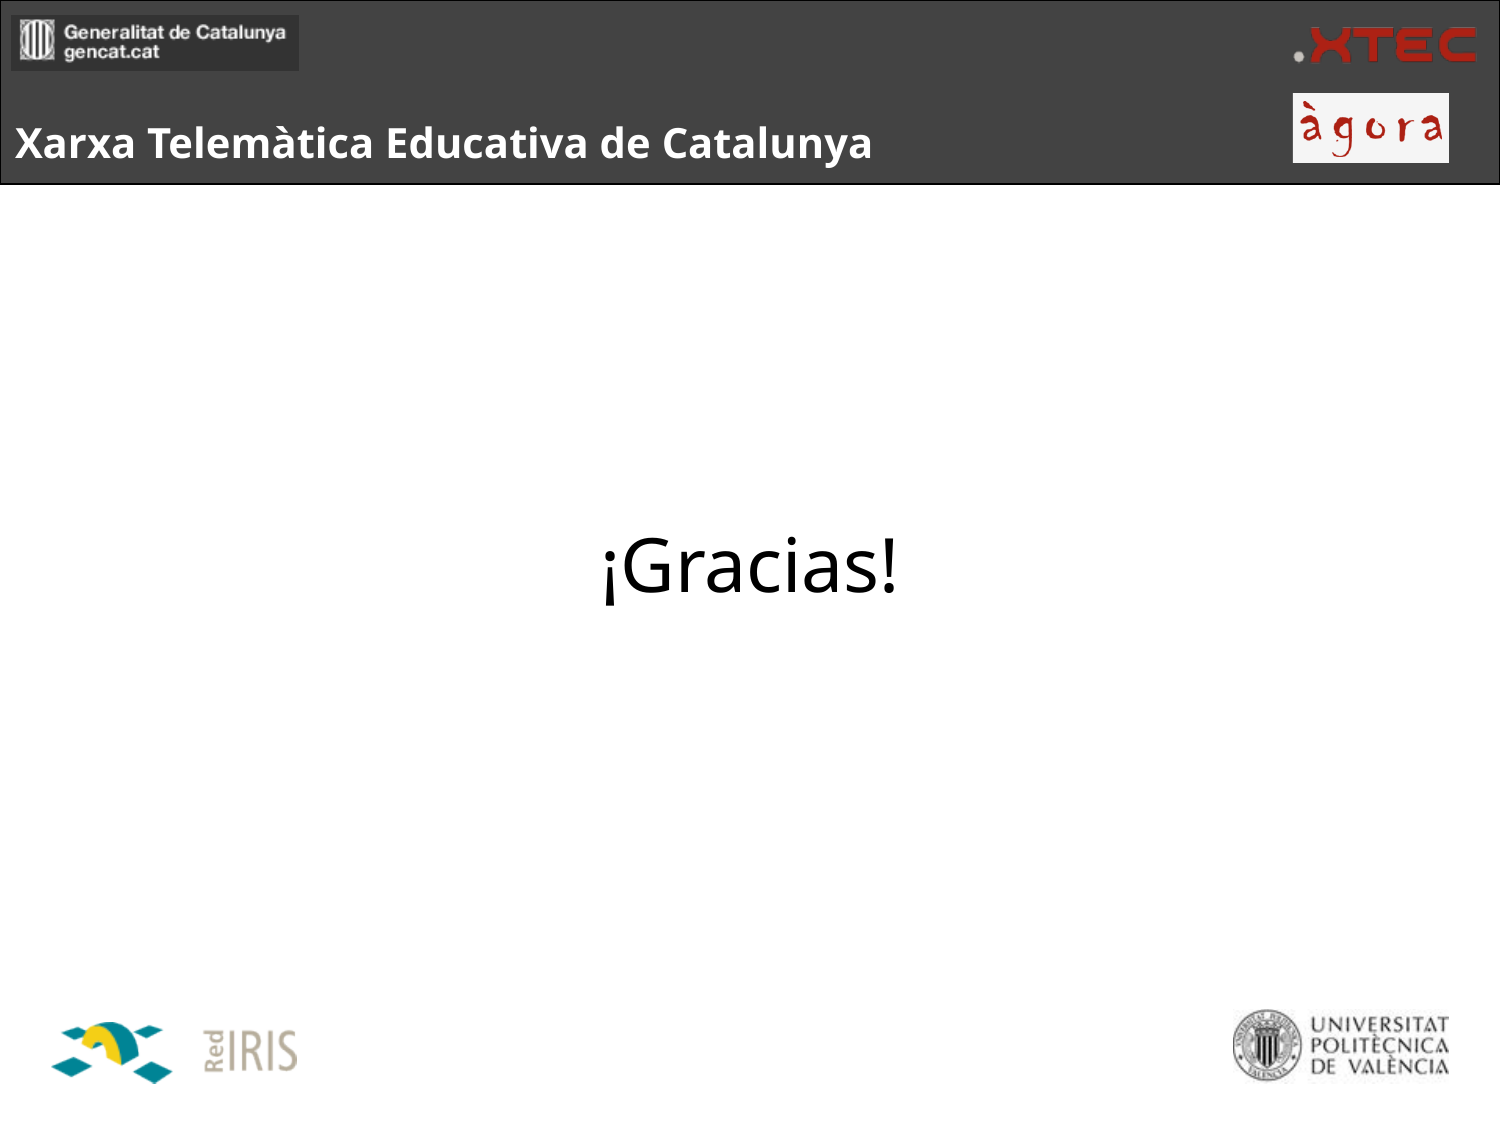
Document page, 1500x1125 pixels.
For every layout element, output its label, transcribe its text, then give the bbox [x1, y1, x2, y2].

title ¡Gracias! [51, 470, 1449, 655]
picture [1233, 1009, 1449, 1084]
picture [11, 15, 299, 71]
picture [51, 1022, 297, 1084]
picture [1293, 23, 1480, 67]
